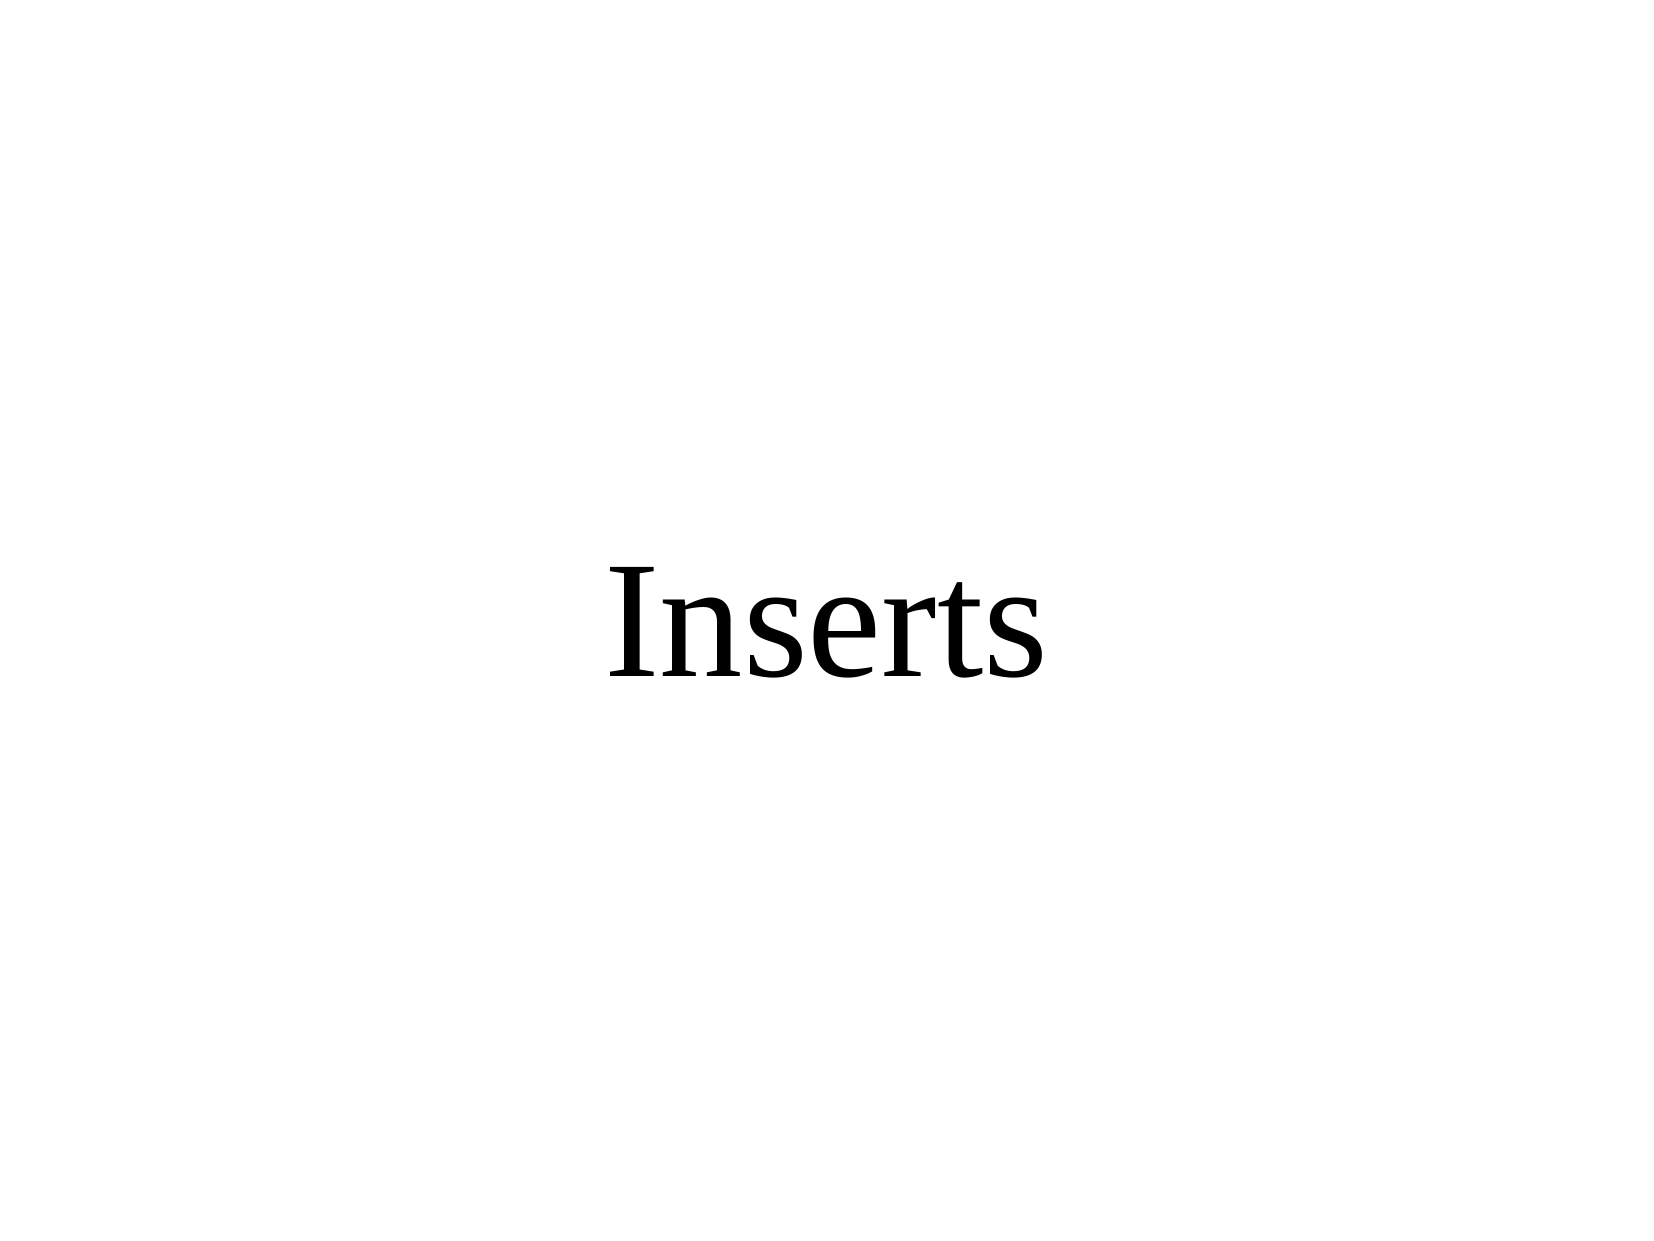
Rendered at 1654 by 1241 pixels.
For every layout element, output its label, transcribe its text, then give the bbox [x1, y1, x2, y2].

title Inserts [0, 516, 1654, 724]
